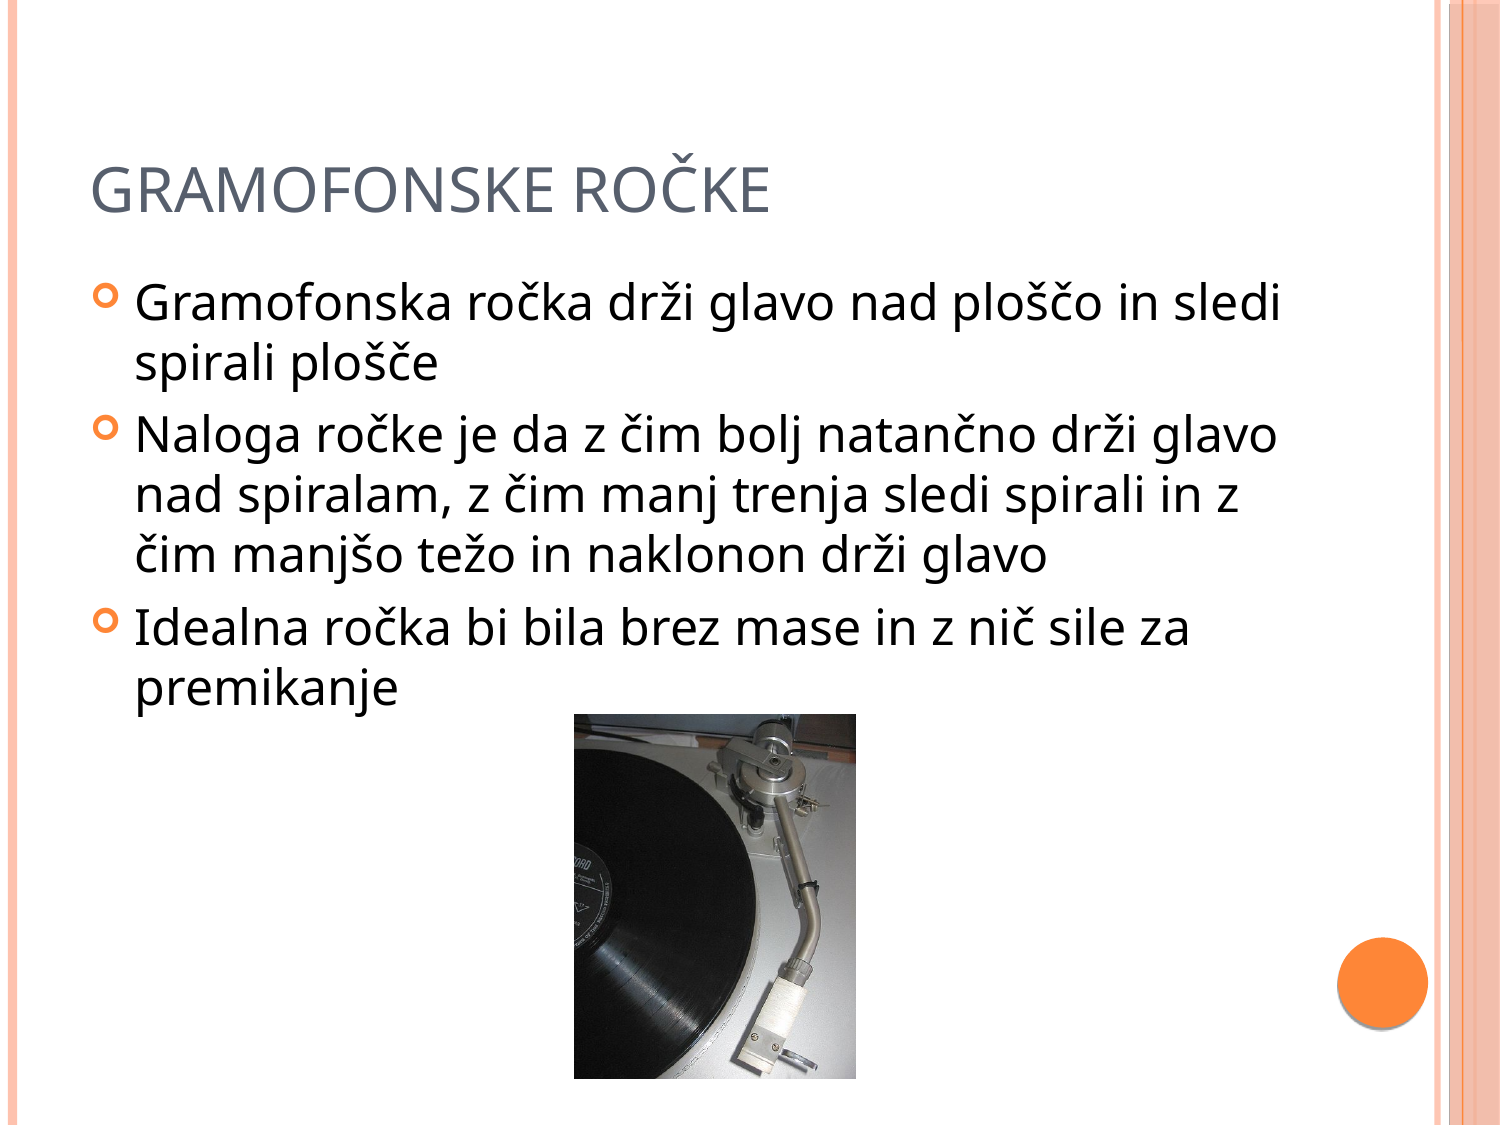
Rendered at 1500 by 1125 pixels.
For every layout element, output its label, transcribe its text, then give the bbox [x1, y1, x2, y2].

list Gramofonska ročka drži glavo nad ploščo in sledi spirali plošče Naloga ročke je da z čim bolj natančno drži glavo nad spiralam, z čim manj trenja sledi spirali in z čim manjšo težo in naklonon drži glavo Idealna ročka bi bila brez mase in z nič sile za premikanje [75, 262, 1300, 1062]
title Gramofonske ročke [75, 45, 1300, 233]
picture [574, 714, 856, 1079]
